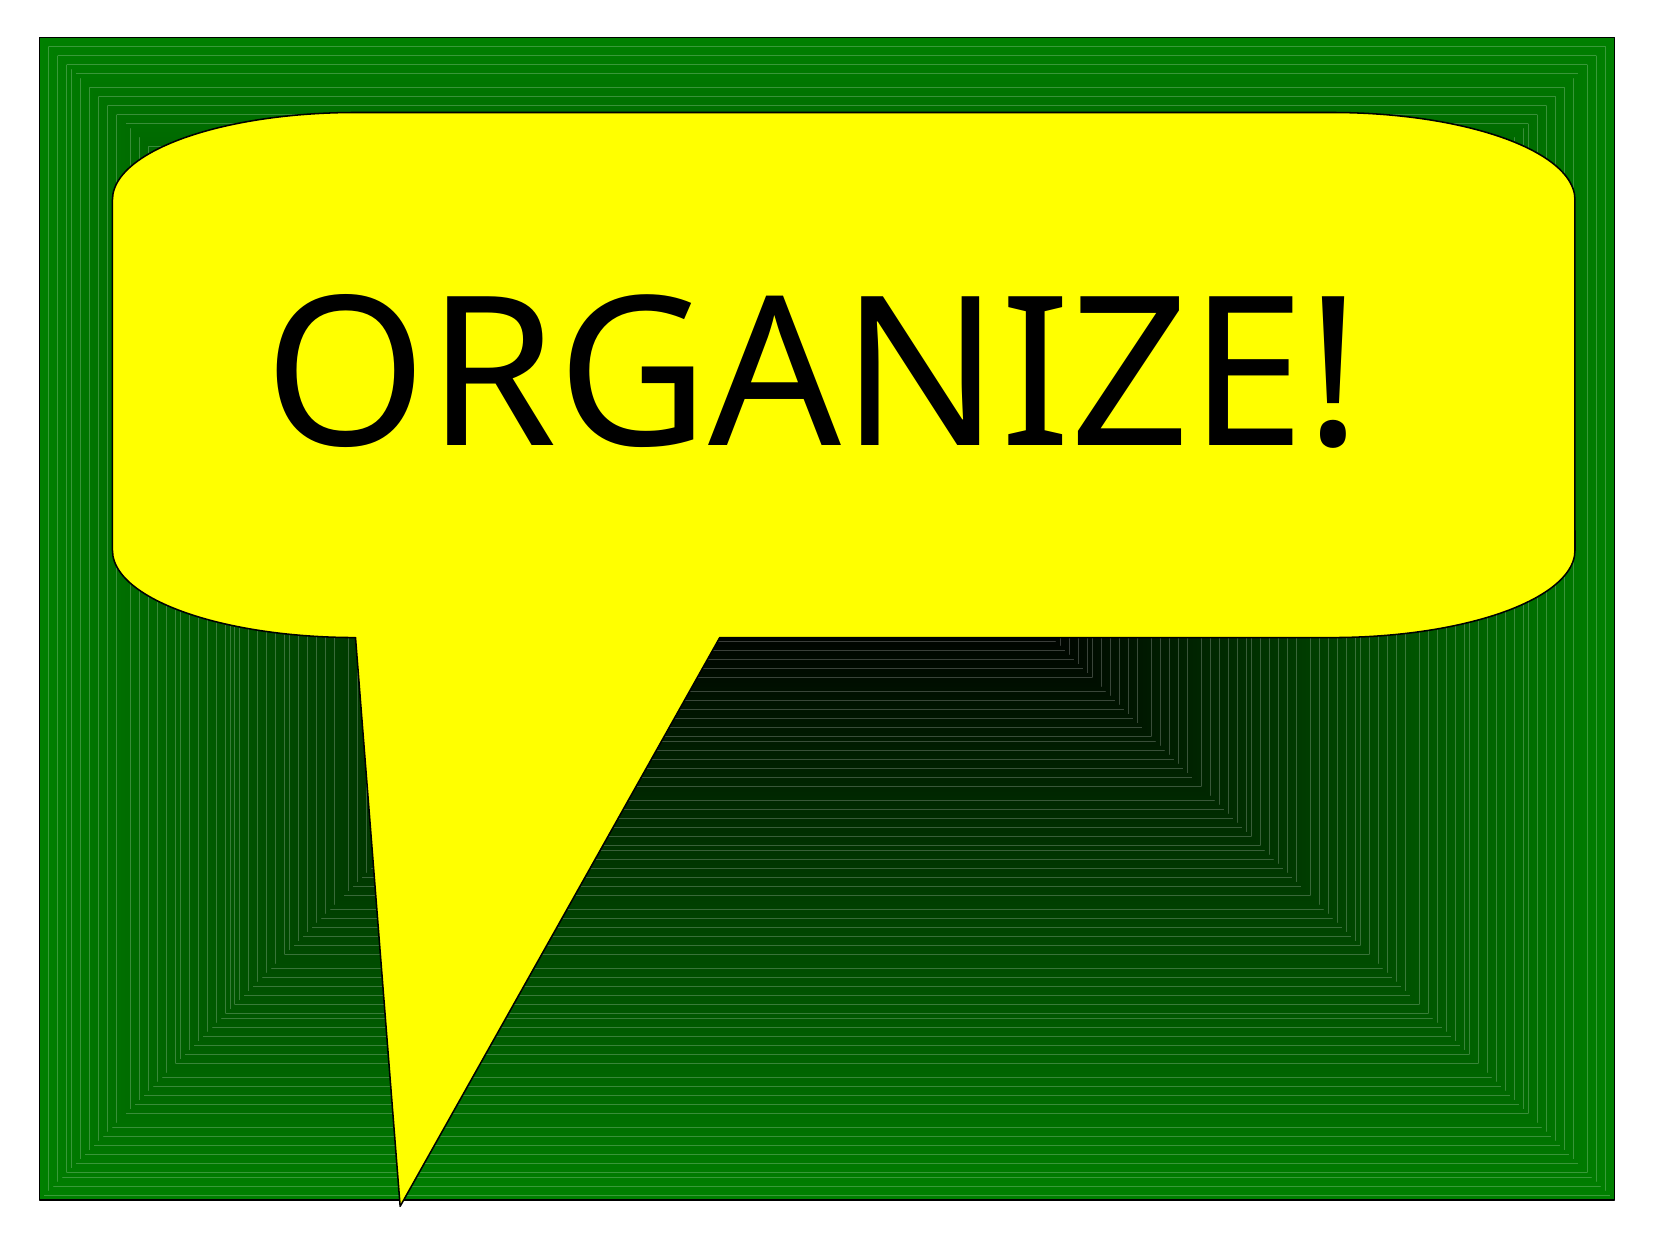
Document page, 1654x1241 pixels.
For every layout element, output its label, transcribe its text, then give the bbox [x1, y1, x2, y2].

text_box ORGANIZE! [250, 272, 1563, 584]
text_box [39, 37, 1615, 1207]
